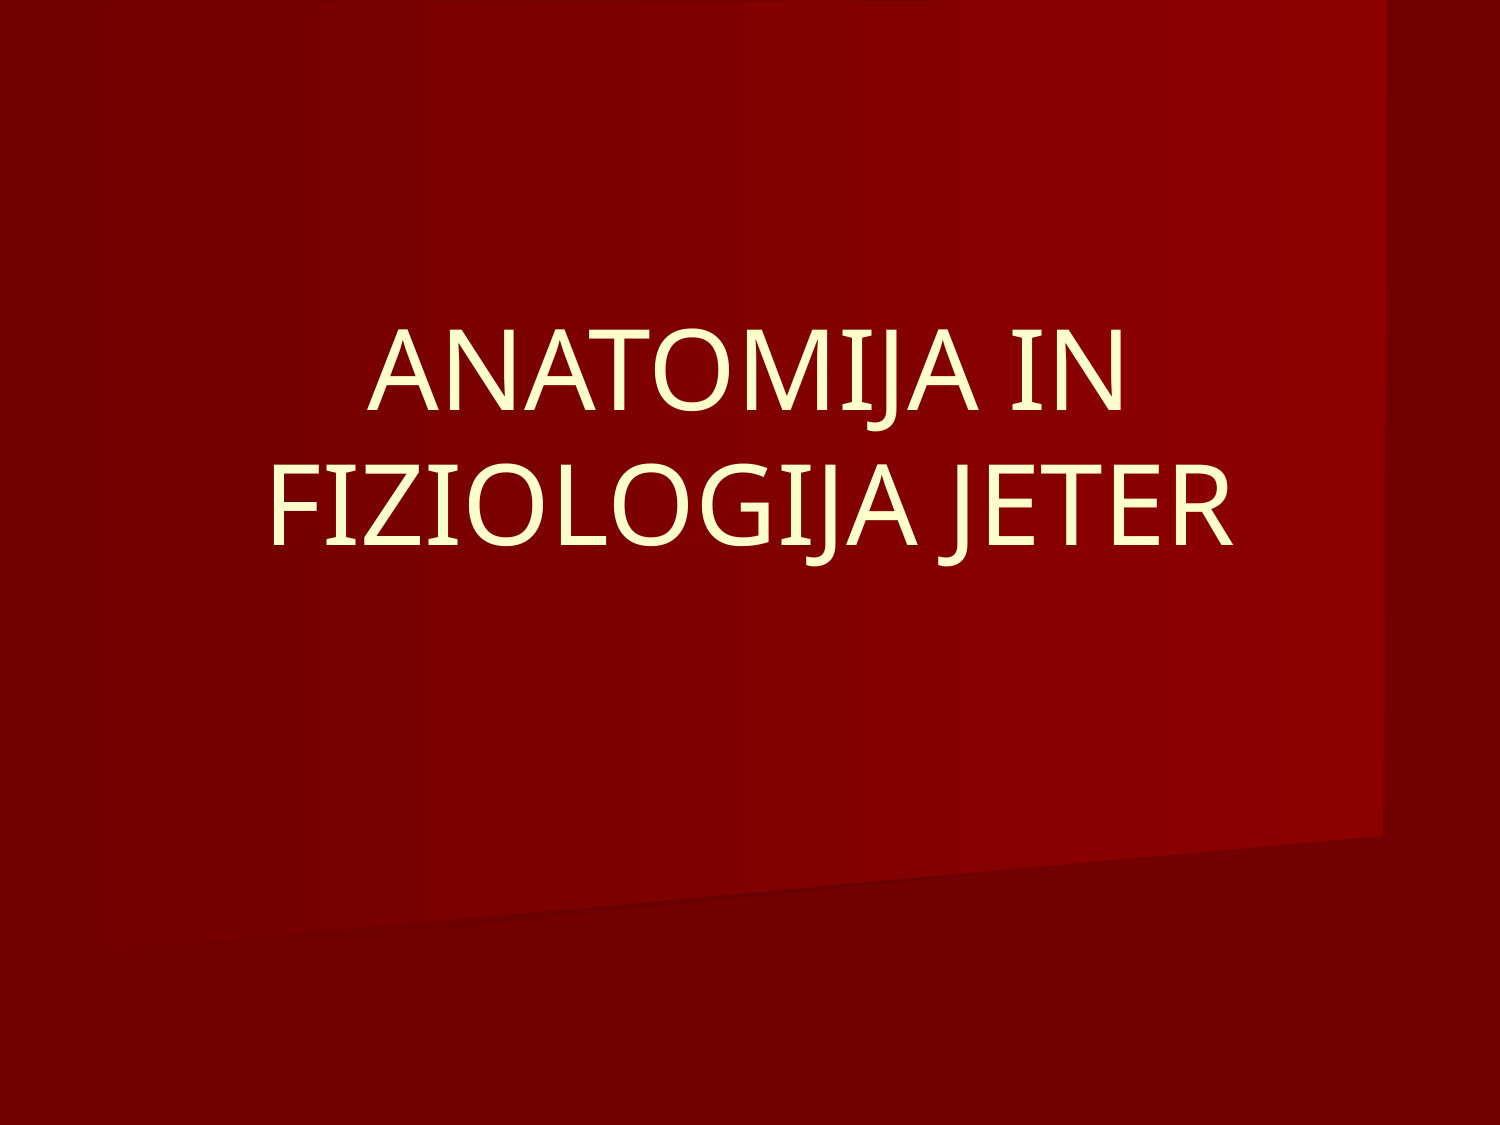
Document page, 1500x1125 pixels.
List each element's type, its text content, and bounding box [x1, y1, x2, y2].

text_box ANATOMIJA IN FIZIOLOGIJA JETER [112, 289, 1388, 575]
